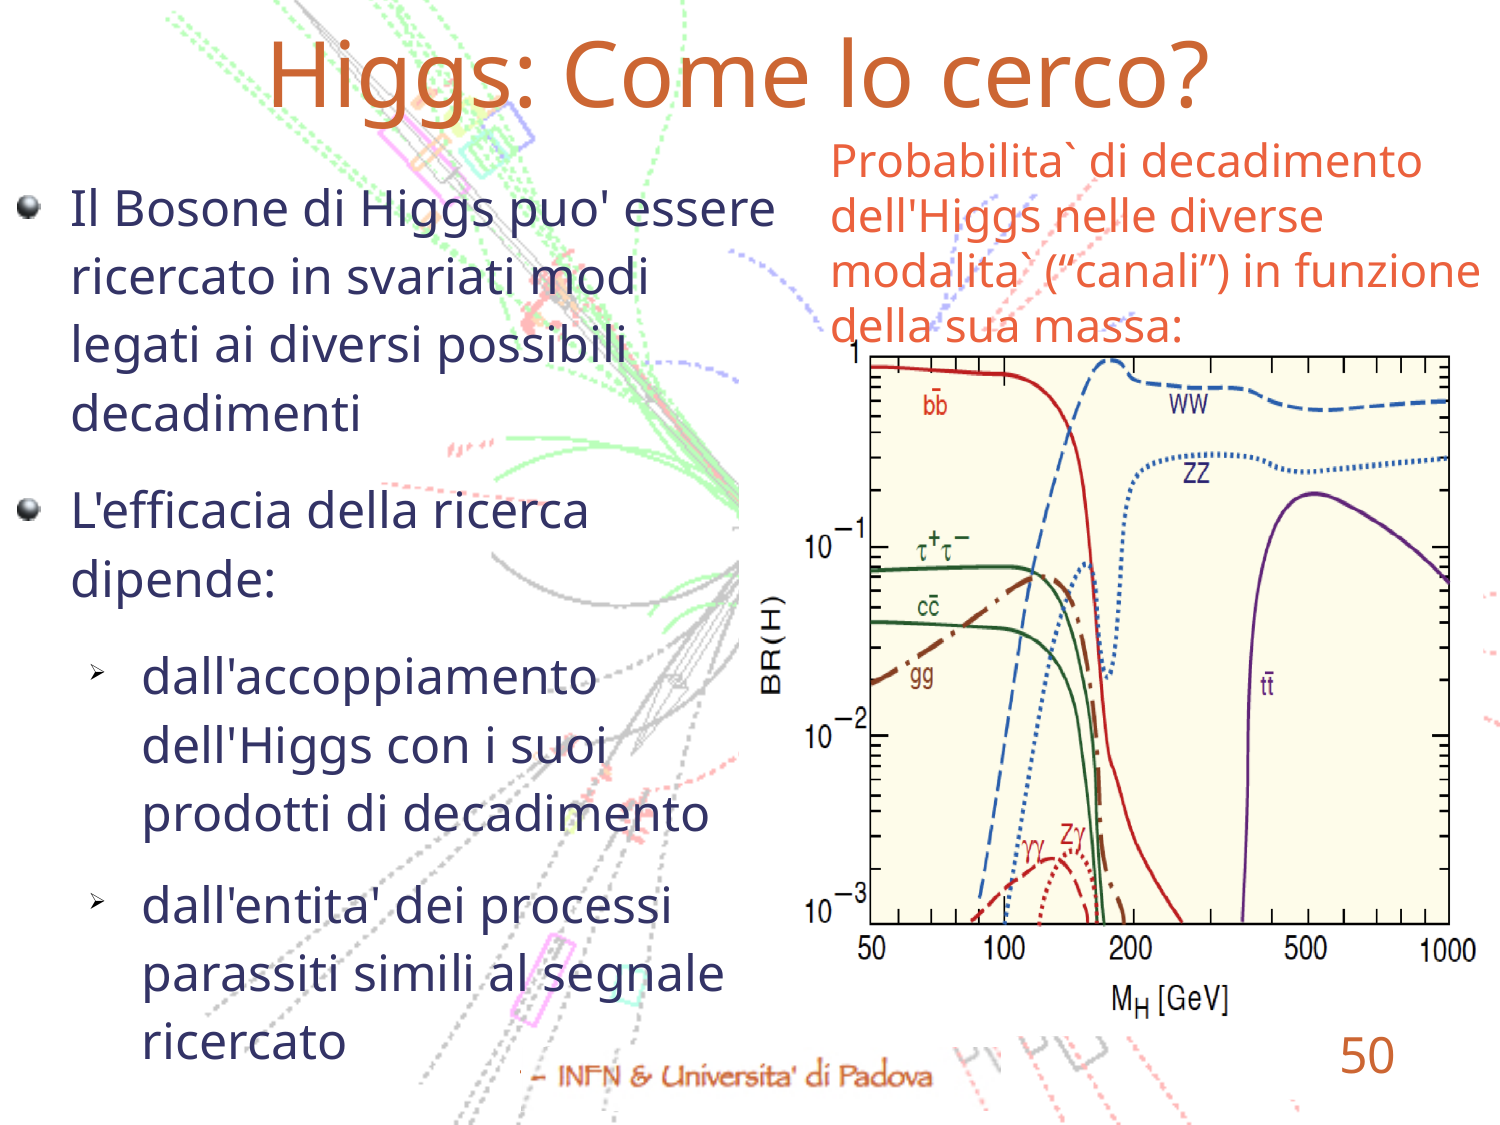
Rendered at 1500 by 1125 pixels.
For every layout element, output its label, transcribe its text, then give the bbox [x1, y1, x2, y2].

text_box Probabilita` di decadimento dell'Higgs nelle diverse modalita` (“canali”) in funzione della sua massa: [814, 124, 1500, 359]
picture [0, 0, 1500, 1125]
title Higgs: Come lo cerco? [37, 3, 1463, 141]
list Il Bosone di Higgs puo' essere ricercato in svariati modi legati ai diversi possibili decadimenti L'efficacia della ricerca dipende: dall'accoppiamento dell'Higgs con i suoi prodotti di decadimento dall'entita' dei processi parassiti simili al segnale ricercato [0, 172, 783, 1106]
